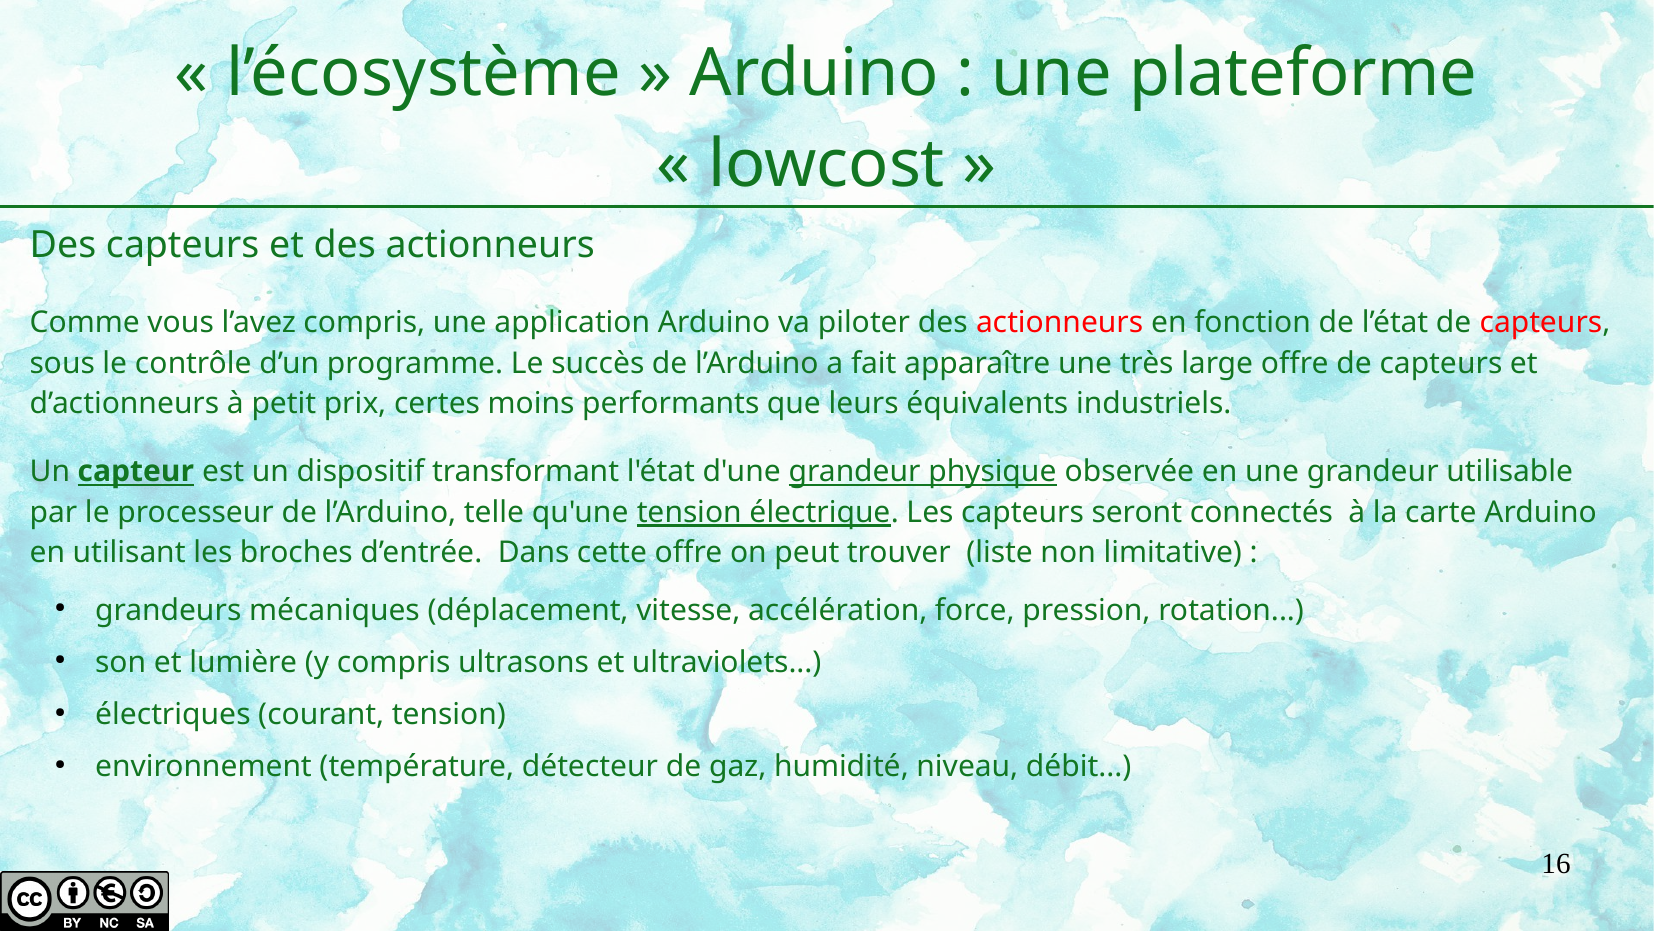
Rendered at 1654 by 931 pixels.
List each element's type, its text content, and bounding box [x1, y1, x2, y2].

title « l’écosystème » Arduino : une plateforme « lowcost » [82, 23, 1571, 206]
picture [0, 871, 169, 931]
list Des capteurs et des actionneurs Comme vous l’avez compris, une application Arduino va piloter des actionneurs en fonction de l’état de capteurs, sous le contrôle d’un programme. Le succès de l’Arduino a fait apparaître une très large offre de capteurs et d’actionneurs à petit prix, certes moins performants que leurs équivalents industriels. Un capteur est un dispositif transformant l'état d'une grandeur physique observée en une grandeur utilisable par le processeur de l’Arduino, telle qu'une tension électrique. Les capteurs seront connectés à la carte Arduino en utilisant les broches d’entrée. Dans cette offre on peut trouver (liste non limitative) : grandeurs mécaniques (déplacement, vitesse, accélération, force, pression, rotation...) son et lumière (y compris ultrasons et ultraviolets...) électriques (courant, tension) environnement (température, détecteur de gaz, humidité, niveau, débit...) [29, 217, 1625, 798]
